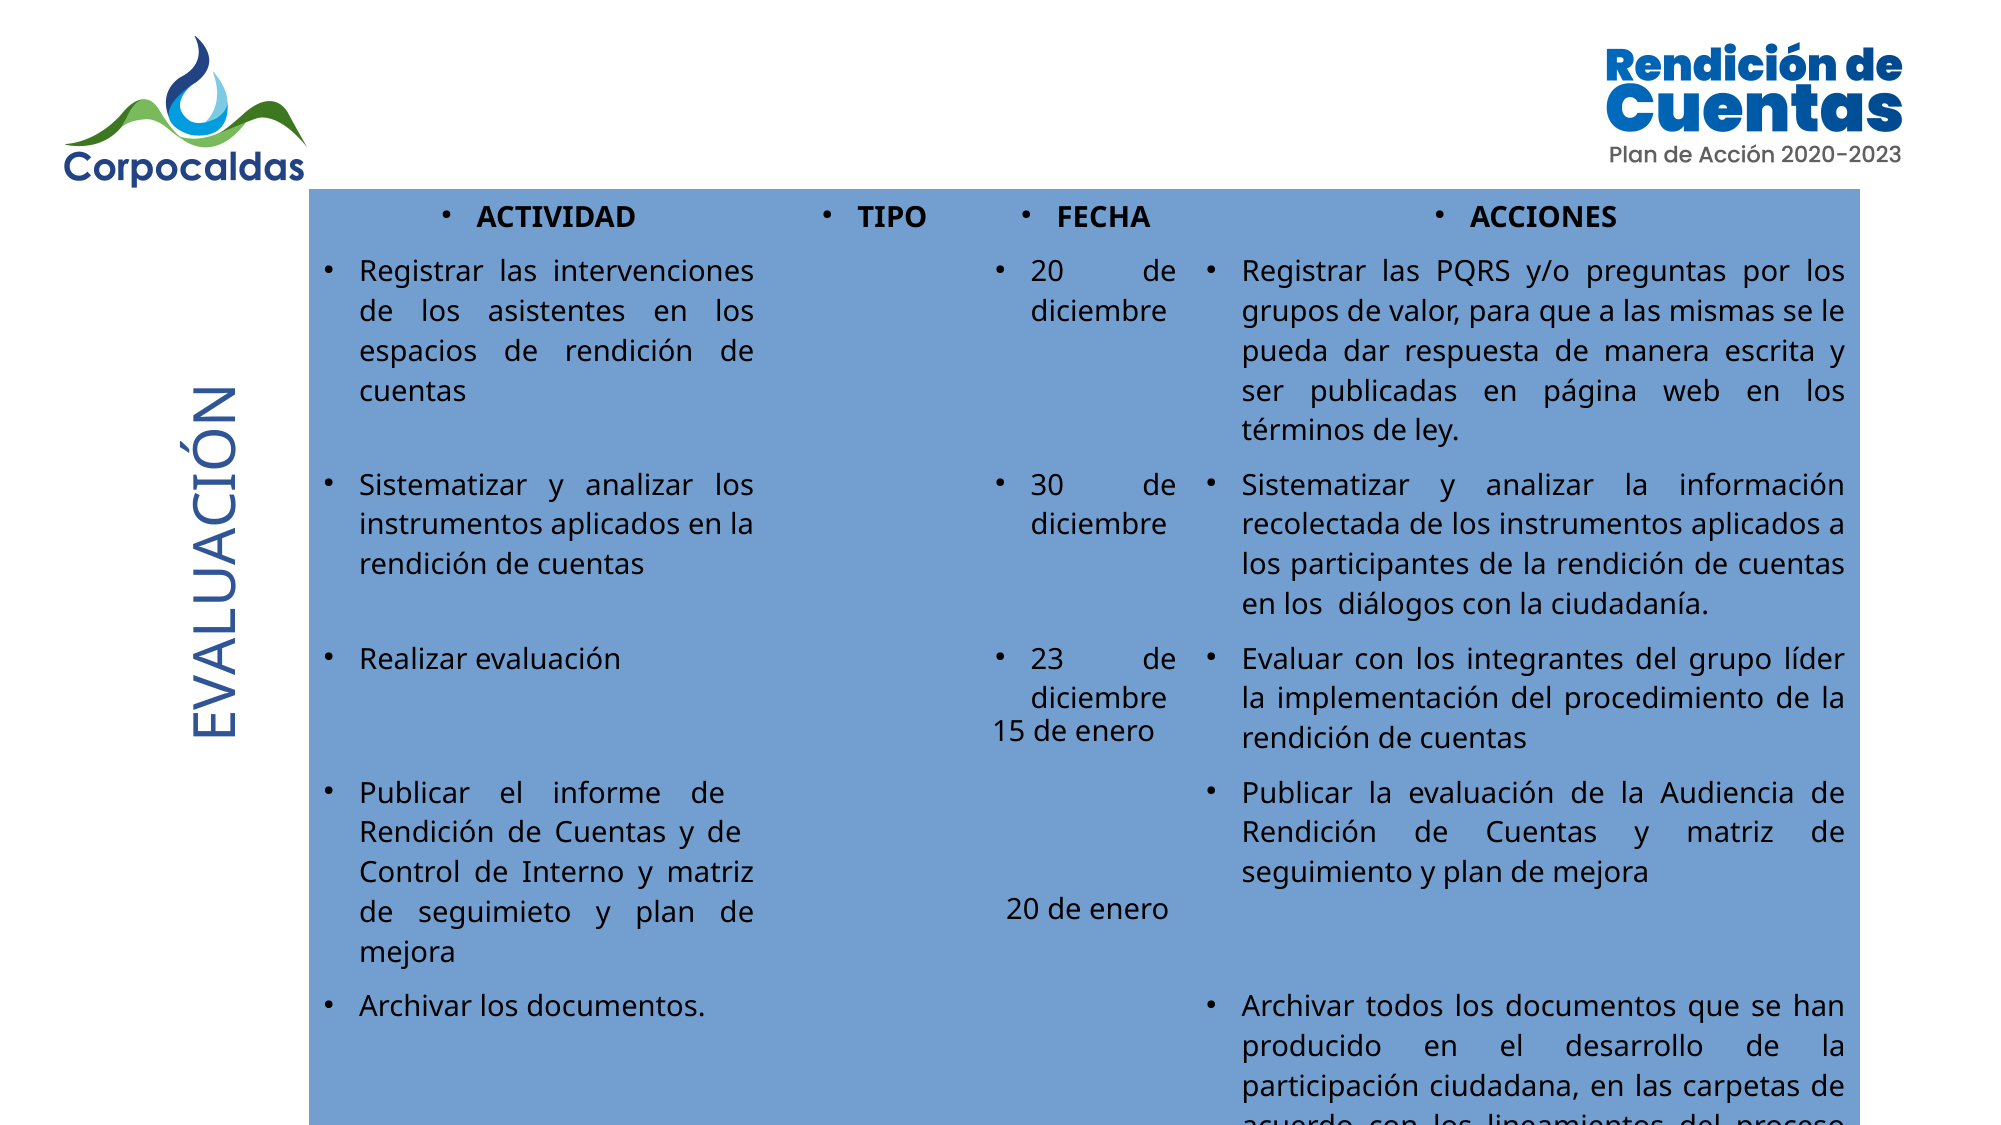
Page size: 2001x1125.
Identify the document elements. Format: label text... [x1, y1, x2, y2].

table_cell Sistematizar y analizar la información recolectada de los instrumentos aplicados a los participantes de la rendición de cuentas en los diálogos con la ciudadanía. [1191, 457, 1860, 631]
table_header TIPO [769, 189, 980, 243]
table_header ACTIVIDAD [309, 189, 769, 243]
table_header FECHA [980, 189, 1191, 243]
table_cell [769, 243, 980, 457]
table_cell [769, 978, 980, 1125]
picture [0, 0, 2000, 1125]
table_cell Sistematizar y analizar los instrumentos aplicados en la rendición de cuentas [309, 457, 769, 631]
table_cell [980, 765, 1191, 978]
table_cell [769, 765, 980, 978]
table_cell Realizar evaluación [309, 631, 769, 765]
table_cell [769, 457, 980, 631]
text_box 15 de enero [977, 704, 1164, 756]
table_cell 20 de diciembre [980, 243, 1191, 457]
table_cell 23 de diciembre [980, 631, 1191, 765]
table_cell Registrar las intervenciones de los asistentes en los espacios de rendición de cuentas [309, 243, 769, 457]
text_box 20 de enero [991, 883, 1179, 934]
table_cell Publicar la evaluación de la Audiencia de Rendición de Cuentas y matriz de seguimiento y plan de mejora [1191, 765, 1860, 978]
table_cell Publicar el informe de Rendición de Cuentas y de Control de Interno y matriz de seguimieto y plan de mejora [309, 765, 769, 978]
table_cell [769, 631, 980, 765]
table_cell 30 de diciembre [980, 457, 1191, 631]
text_box EVALUACIÓN [169, 216, 256, 909]
table_cell Archivar todos los documentos que se han producido en el desarrollo de la participación ciudadana, en las carpetas de acuerdo con los lineamientos del proceso de Gestión Documental y las tablas de retención documental. [1191, 978, 1860, 1125]
table_cell [980, 978, 1191, 1125]
table_cell Archivar los documentos. [309, 978, 769, 1125]
table_header ACCIONES [1191, 189, 1860, 243]
table_cell Evaluar con los integrantes del grupo líder la implementación del procedimiento de la rendición de cuentas [1191, 631, 1860, 765]
table_cell Registrar las PQRS y/o preguntas por los grupos de valor, para que a las mismas se le pueda dar respuesta de manera escrita y ser publicadas en página web en los términos de ley. [1191, 243, 1860, 457]
